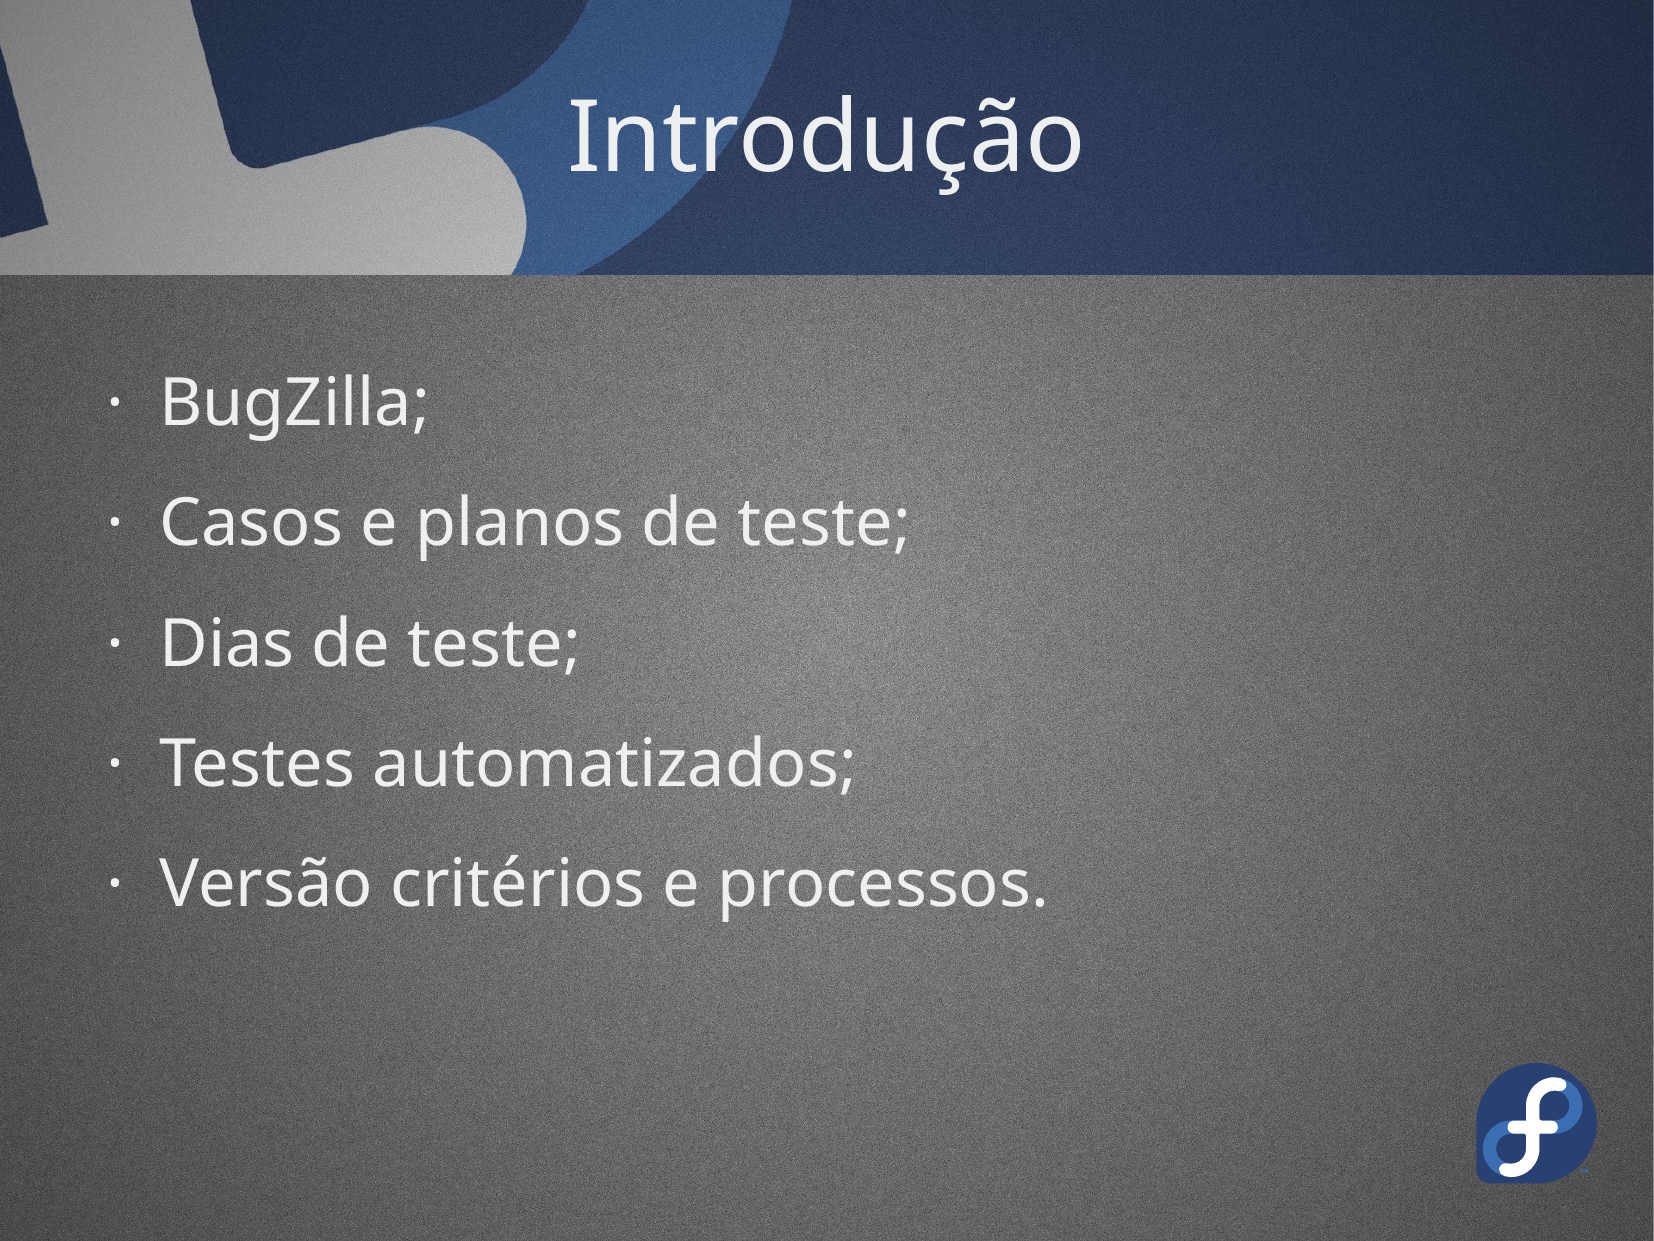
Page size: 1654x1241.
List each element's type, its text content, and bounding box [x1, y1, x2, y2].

picture [0, 0, 1654, 1241]
list BugZilla; Casos e planos de teste; Dias de teste; Testes automatizados; Versão critérios e processos. [88, 354, 1565, 1063]
title Introdução [88, 29, 1565, 237]
